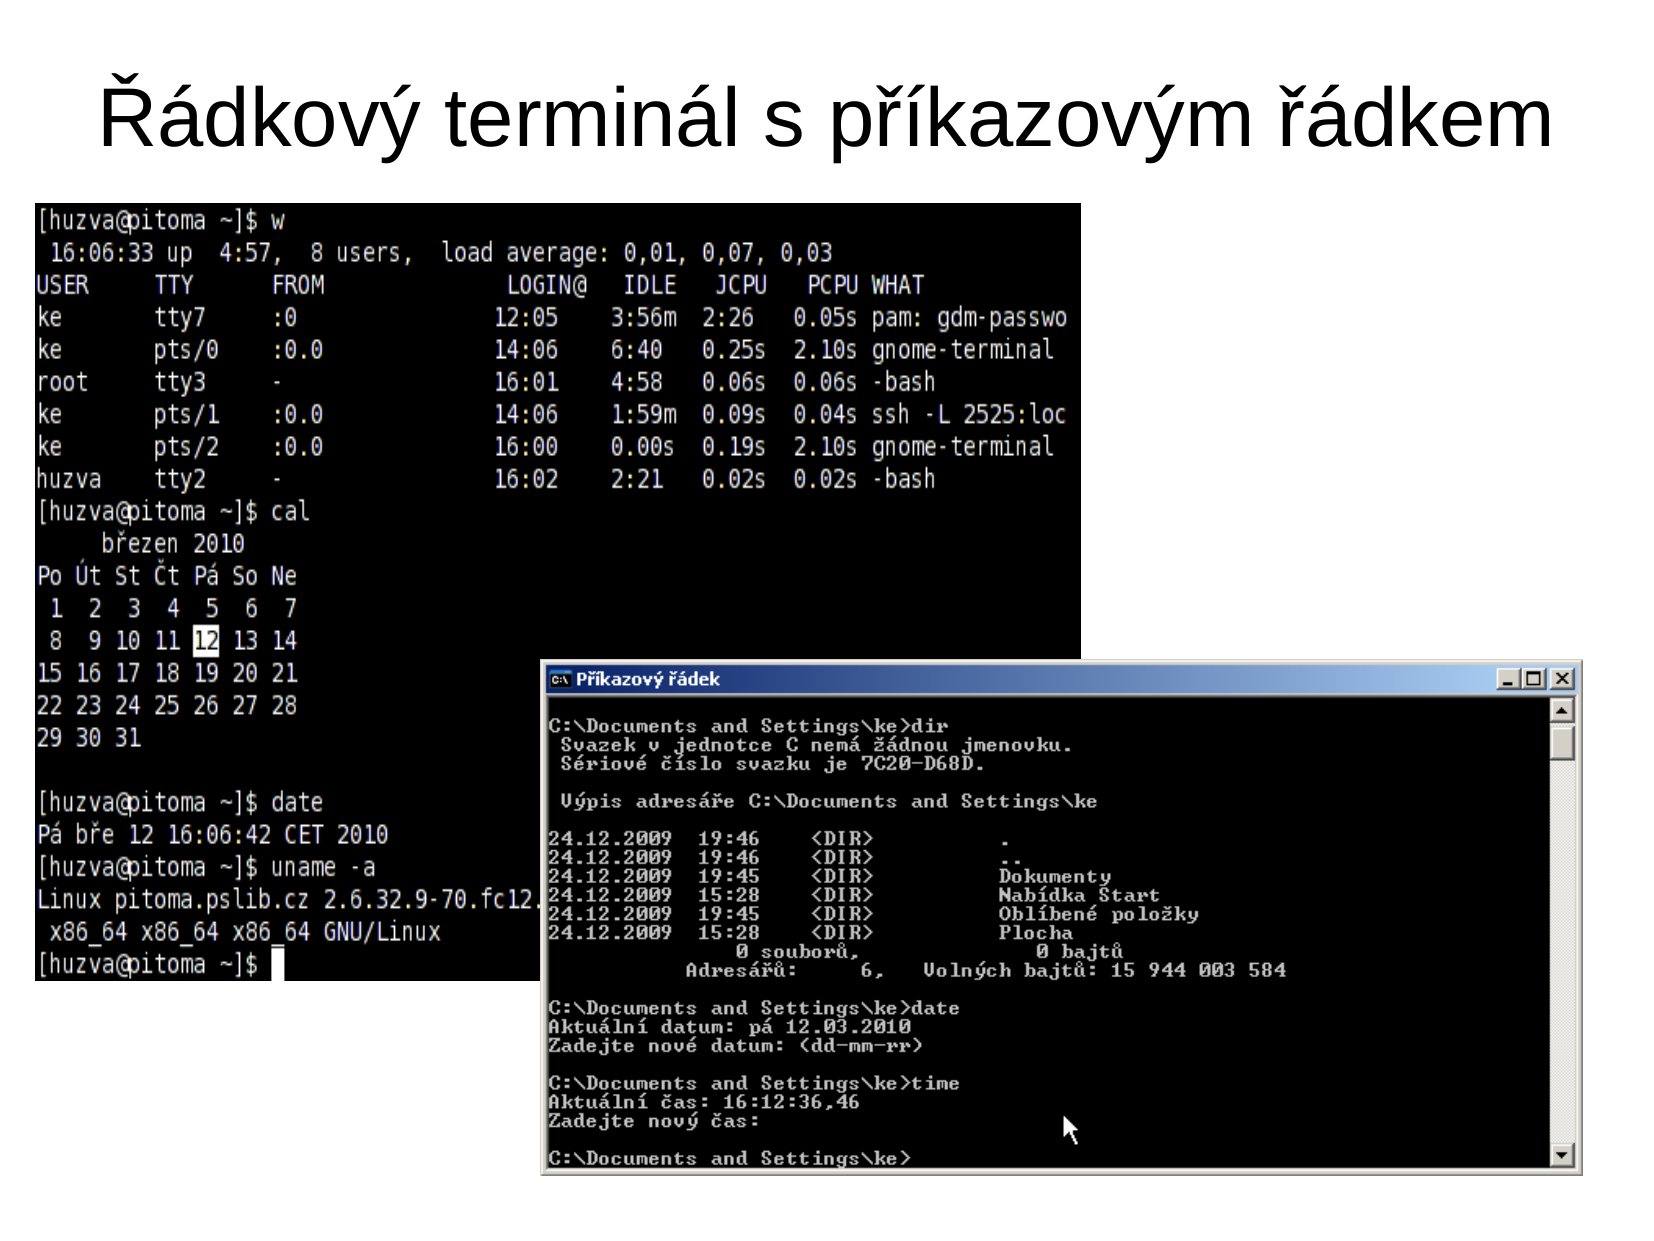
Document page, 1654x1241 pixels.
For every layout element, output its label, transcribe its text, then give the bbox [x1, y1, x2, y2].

title Řádkový terminál s příkazovým řádkem [82, 21, 1571, 214]
picture [35, 203, 1583, 1176]
